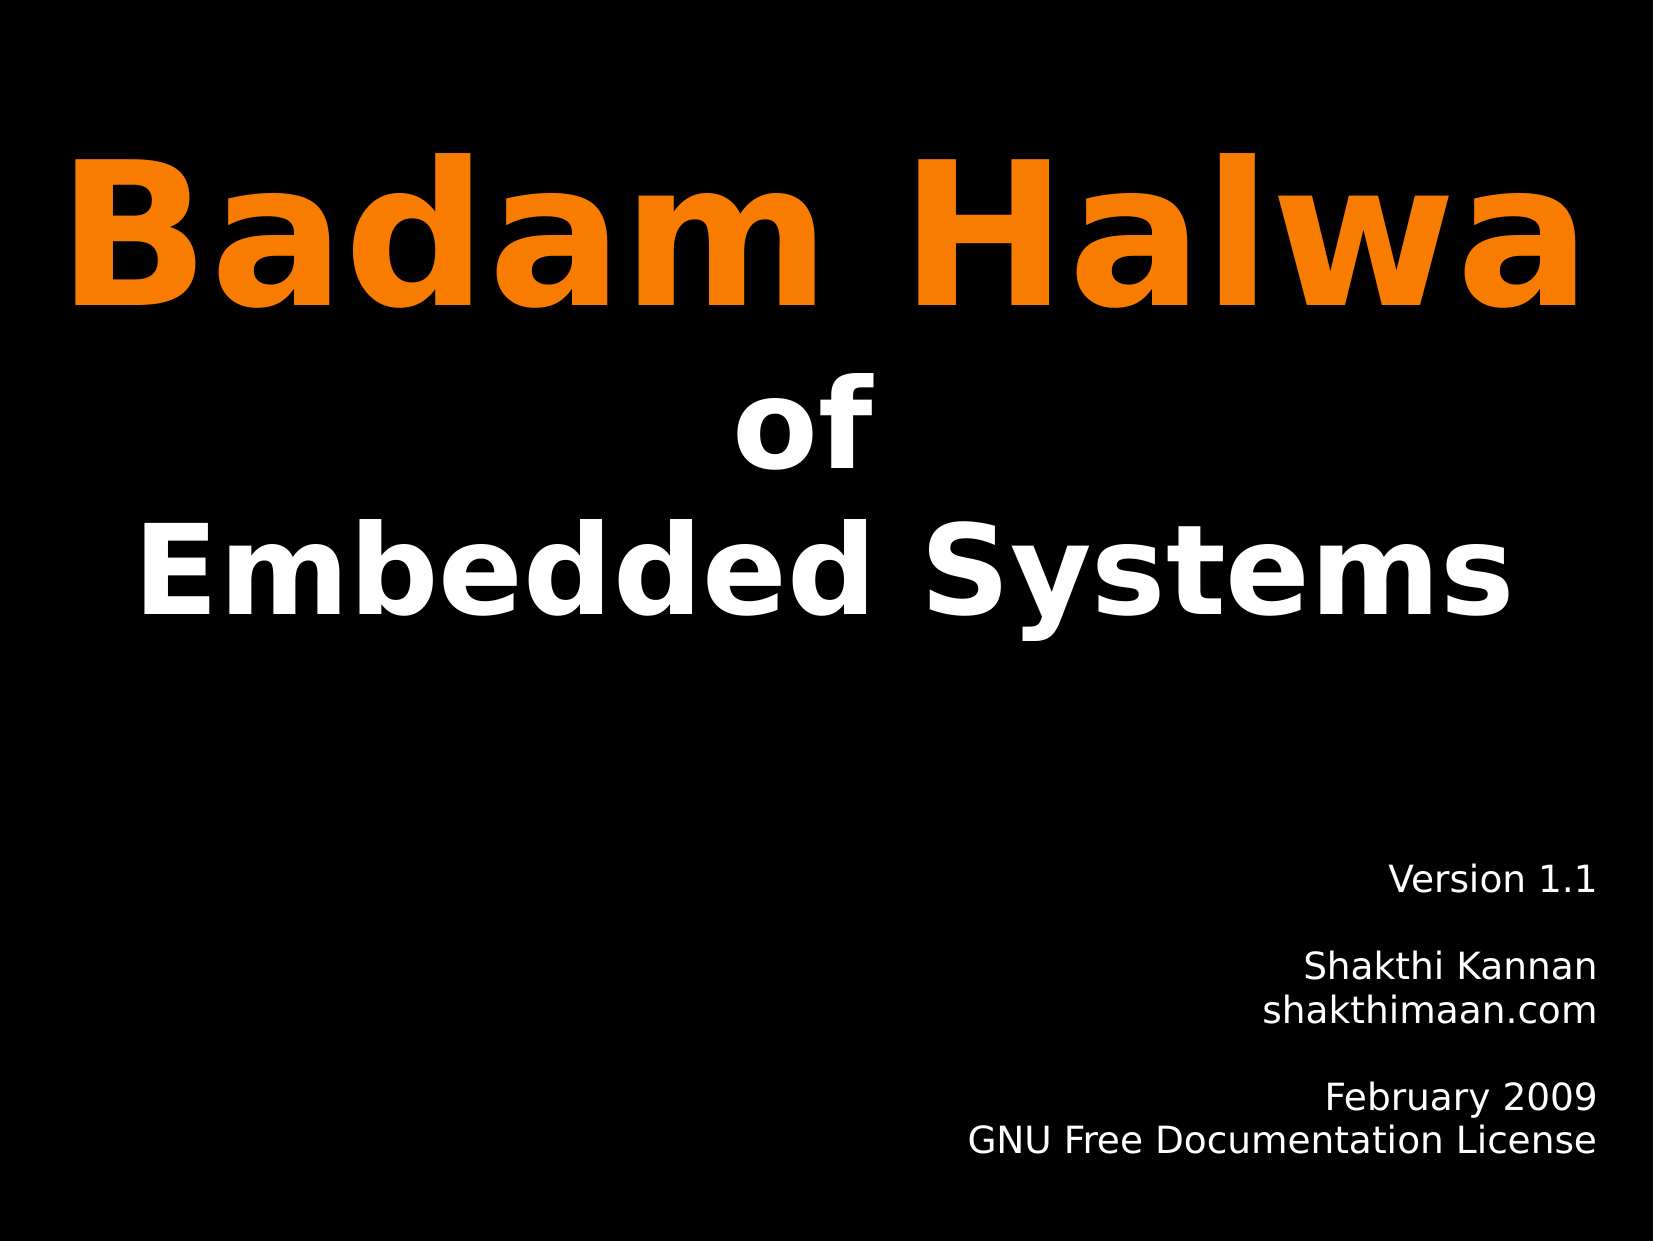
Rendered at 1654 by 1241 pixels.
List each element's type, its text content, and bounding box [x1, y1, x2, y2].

text_box Version 1.1 Shakthi Kannan shakthimaan.com February 2009 GNU Free Documentation License [787, 850, 1613, 1226]
text_box Badam Halwa of Embedded Systems [37, 112, 1613, 713]
